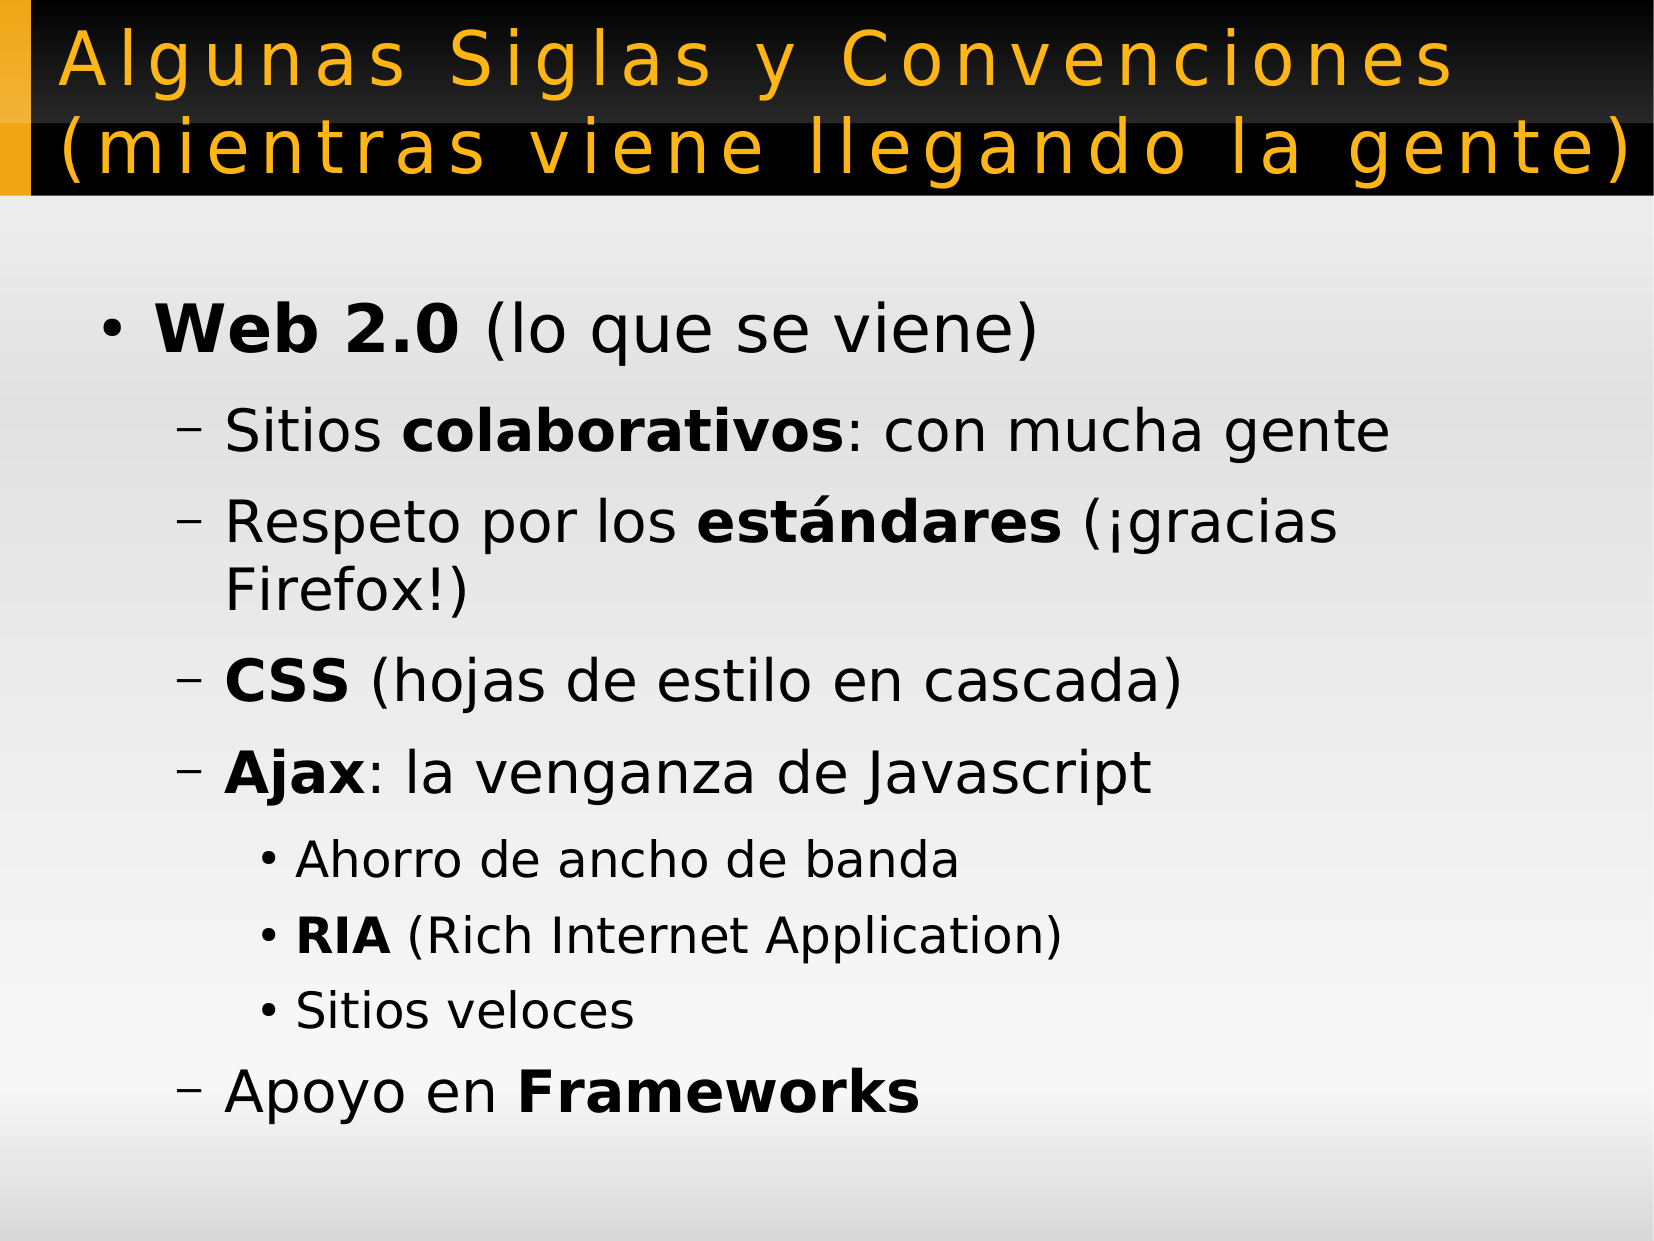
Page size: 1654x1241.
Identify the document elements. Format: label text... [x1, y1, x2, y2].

list Web 2.0 (lo que se viene) Sitios colaborativos: con mucha gente Respeto por los estándares (¡gracias Firefox!) CSS (hojas de estilo en cascada) Ajax: la venganza de Javascript Ahorro de ancho de banda RIA (Rich Internet Application) Sitios veloces Apoyo en Frameworks [82, 290, 1571, 1127]
picture [0, 0, 1654, 1241]
title Algunas Siglas y Convenciones (mientras viene llegando la gente) [59, 16, 1654, 191]
